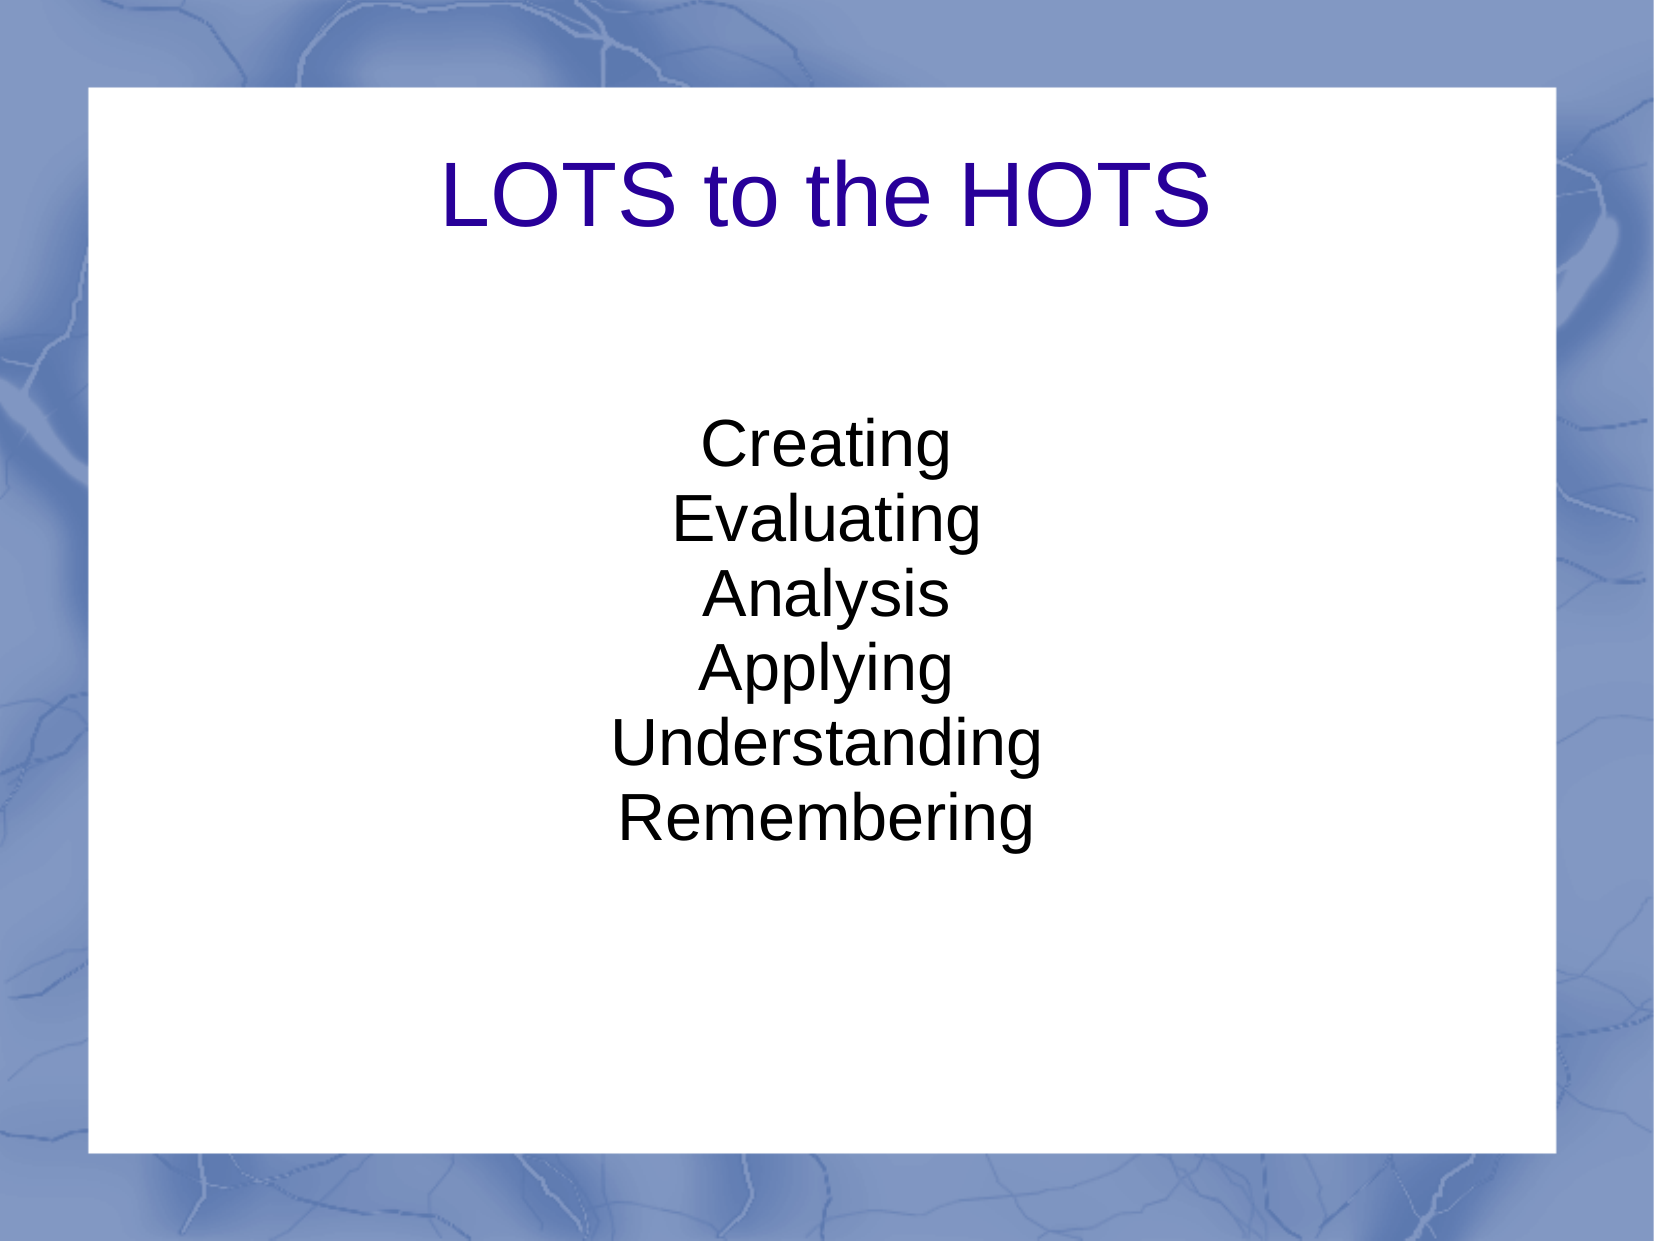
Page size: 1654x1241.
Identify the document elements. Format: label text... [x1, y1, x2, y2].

picture [0, 0, 1654, 1241]
subtitle Creating Evaluating Analysis Applying Understanding Remembering [147, 325, 1506, 1010]
title LOTS to the HOTS [118, 90, 1536, 298]
